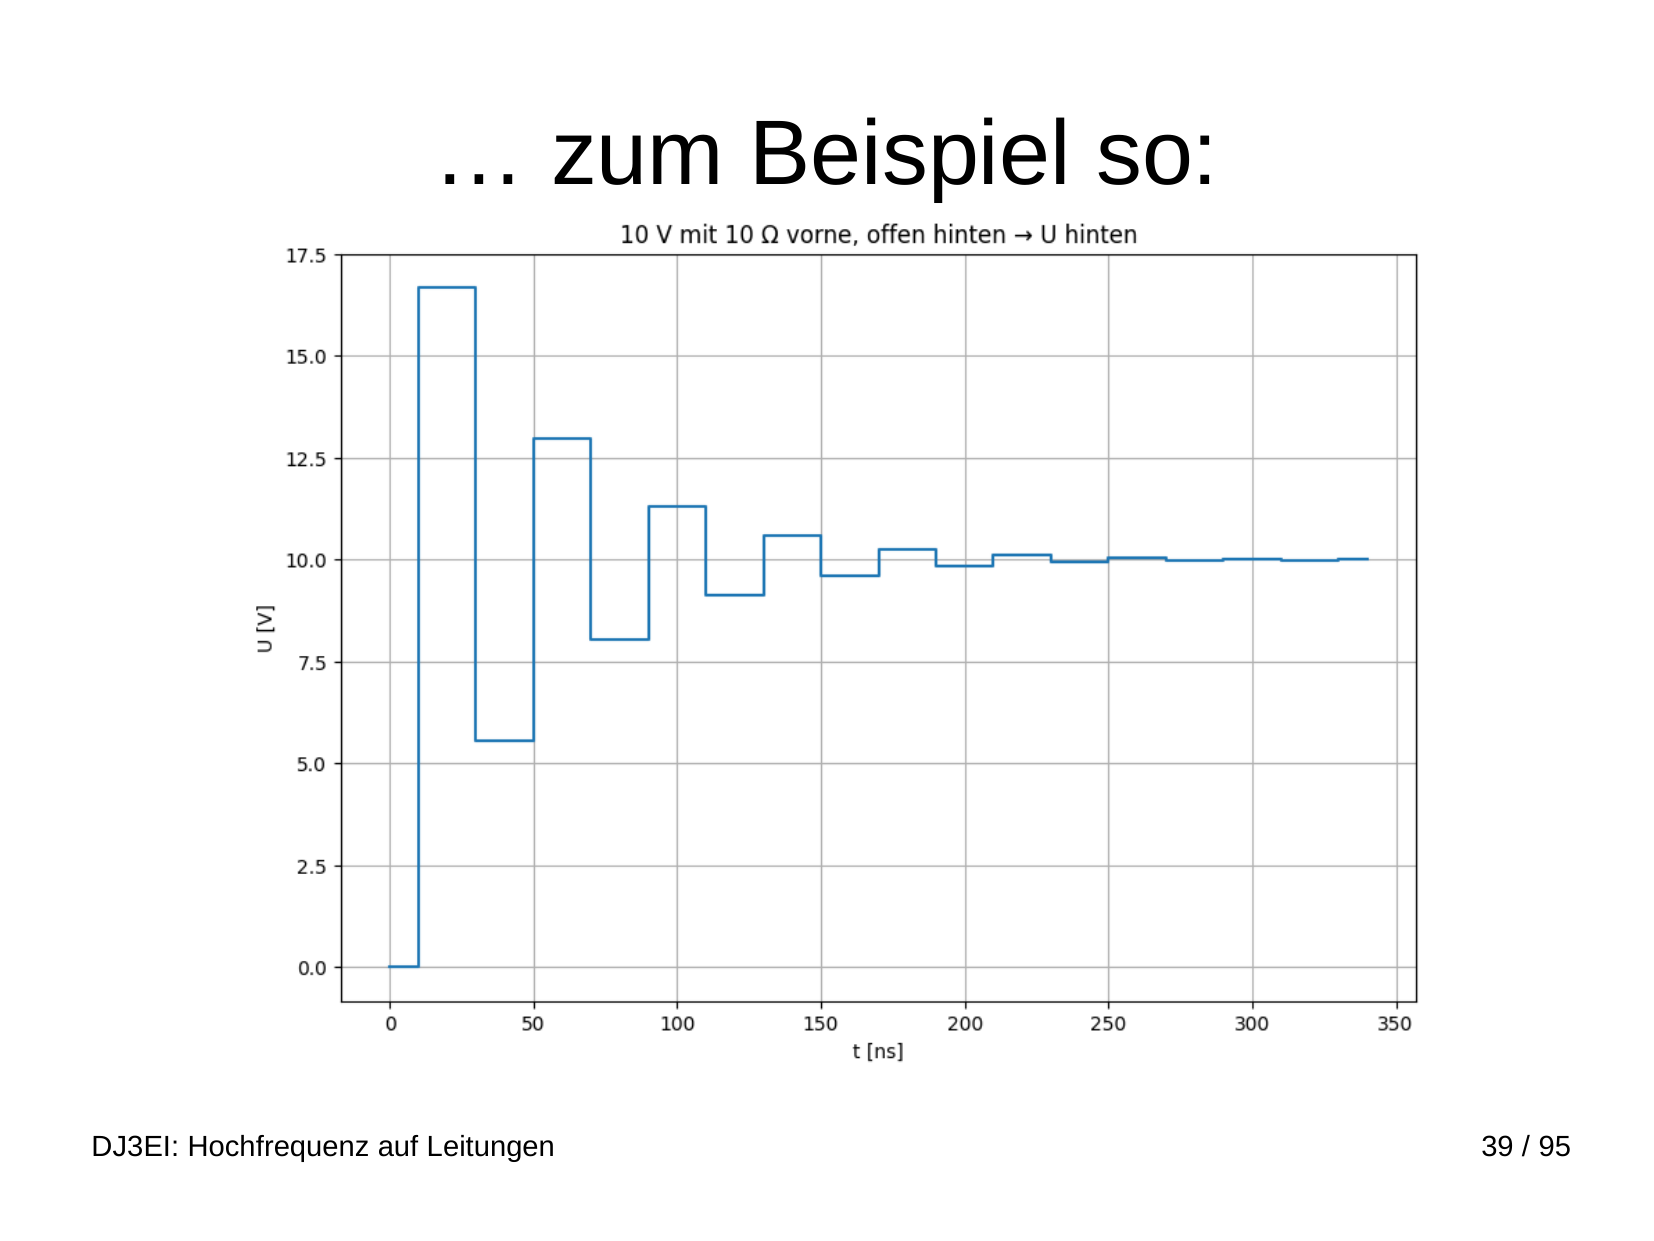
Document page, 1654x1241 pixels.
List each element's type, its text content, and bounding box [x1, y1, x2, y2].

picture [244, 210, 1430, 1075]
title … zum Beispiel so: [82, 49, 1571, 257]
